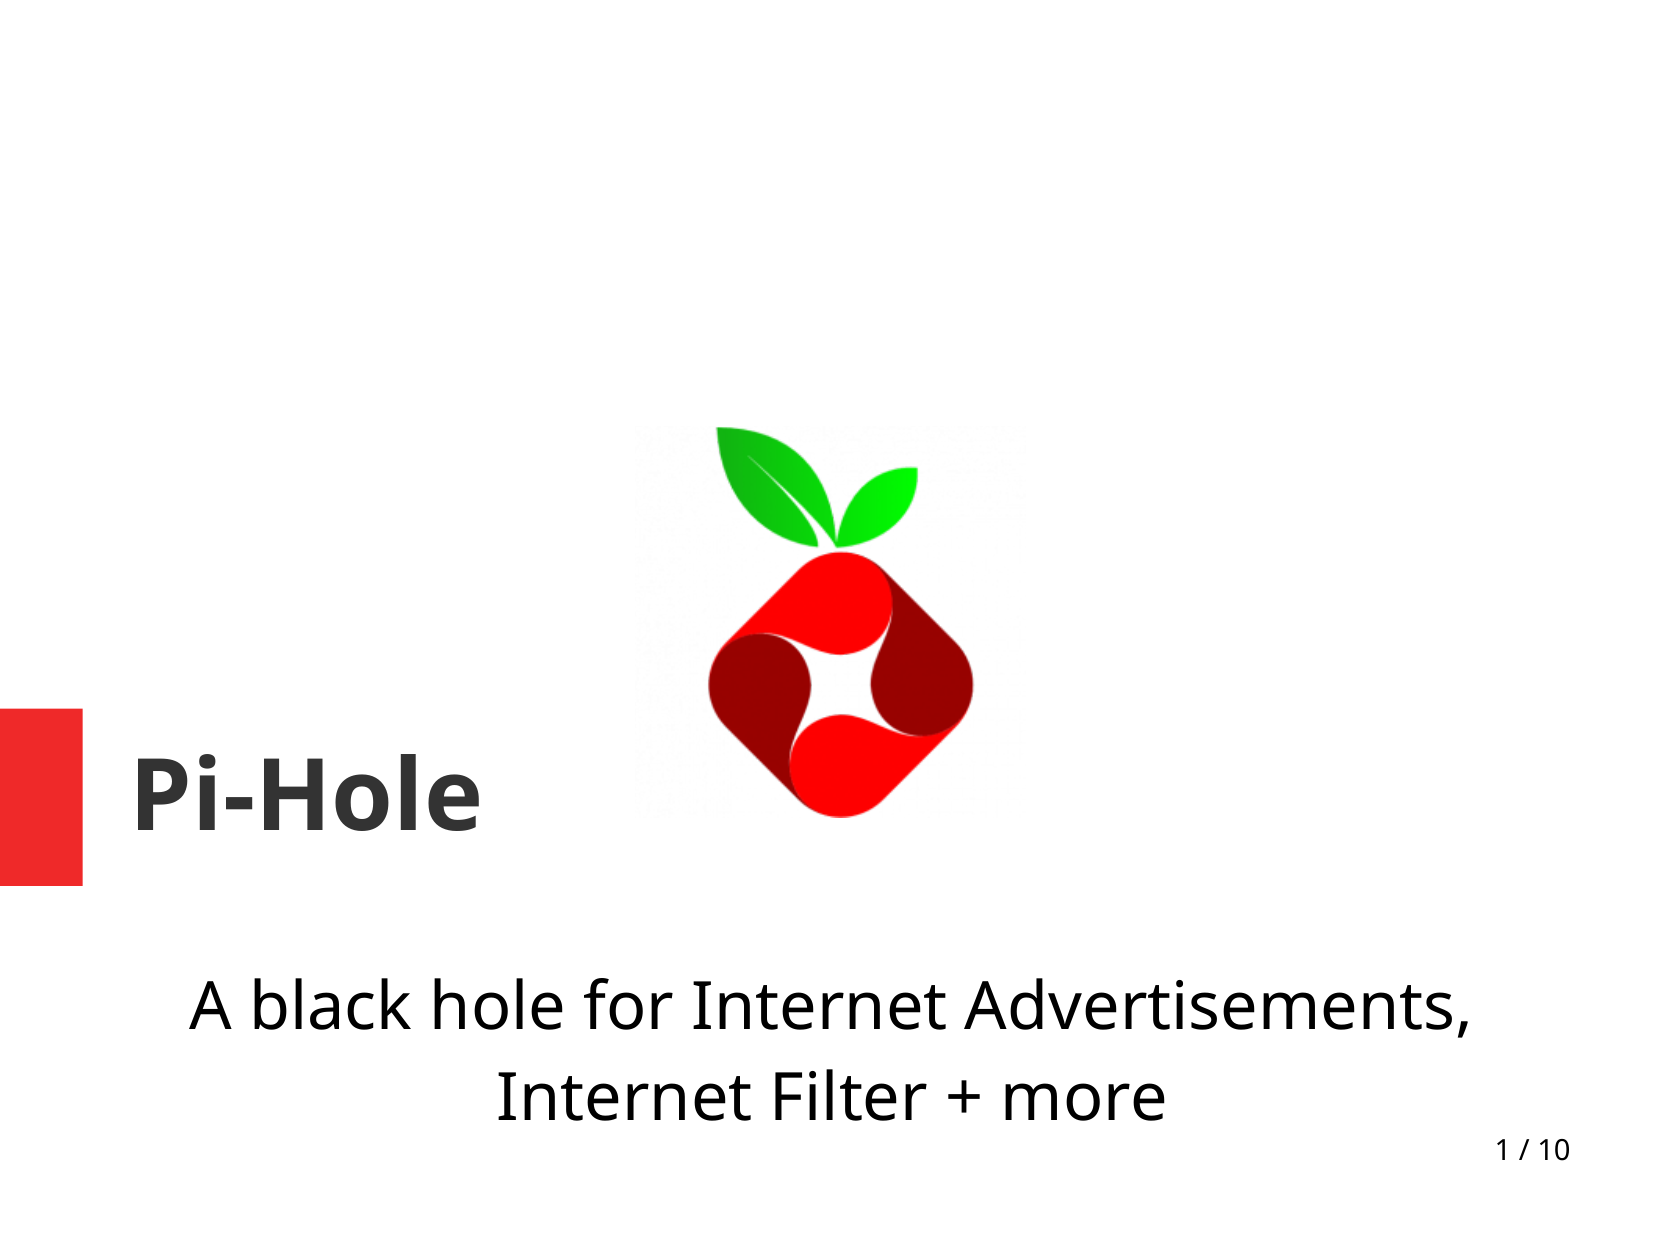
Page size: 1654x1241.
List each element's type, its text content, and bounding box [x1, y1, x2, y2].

title Pi-Hole [129, 673, 1536, 910]
picture [635, 426, 1026, 818]
subtitle A black hole for Internet Advertisements, Internet Filter + more [129, 958, 1536, 1140]
